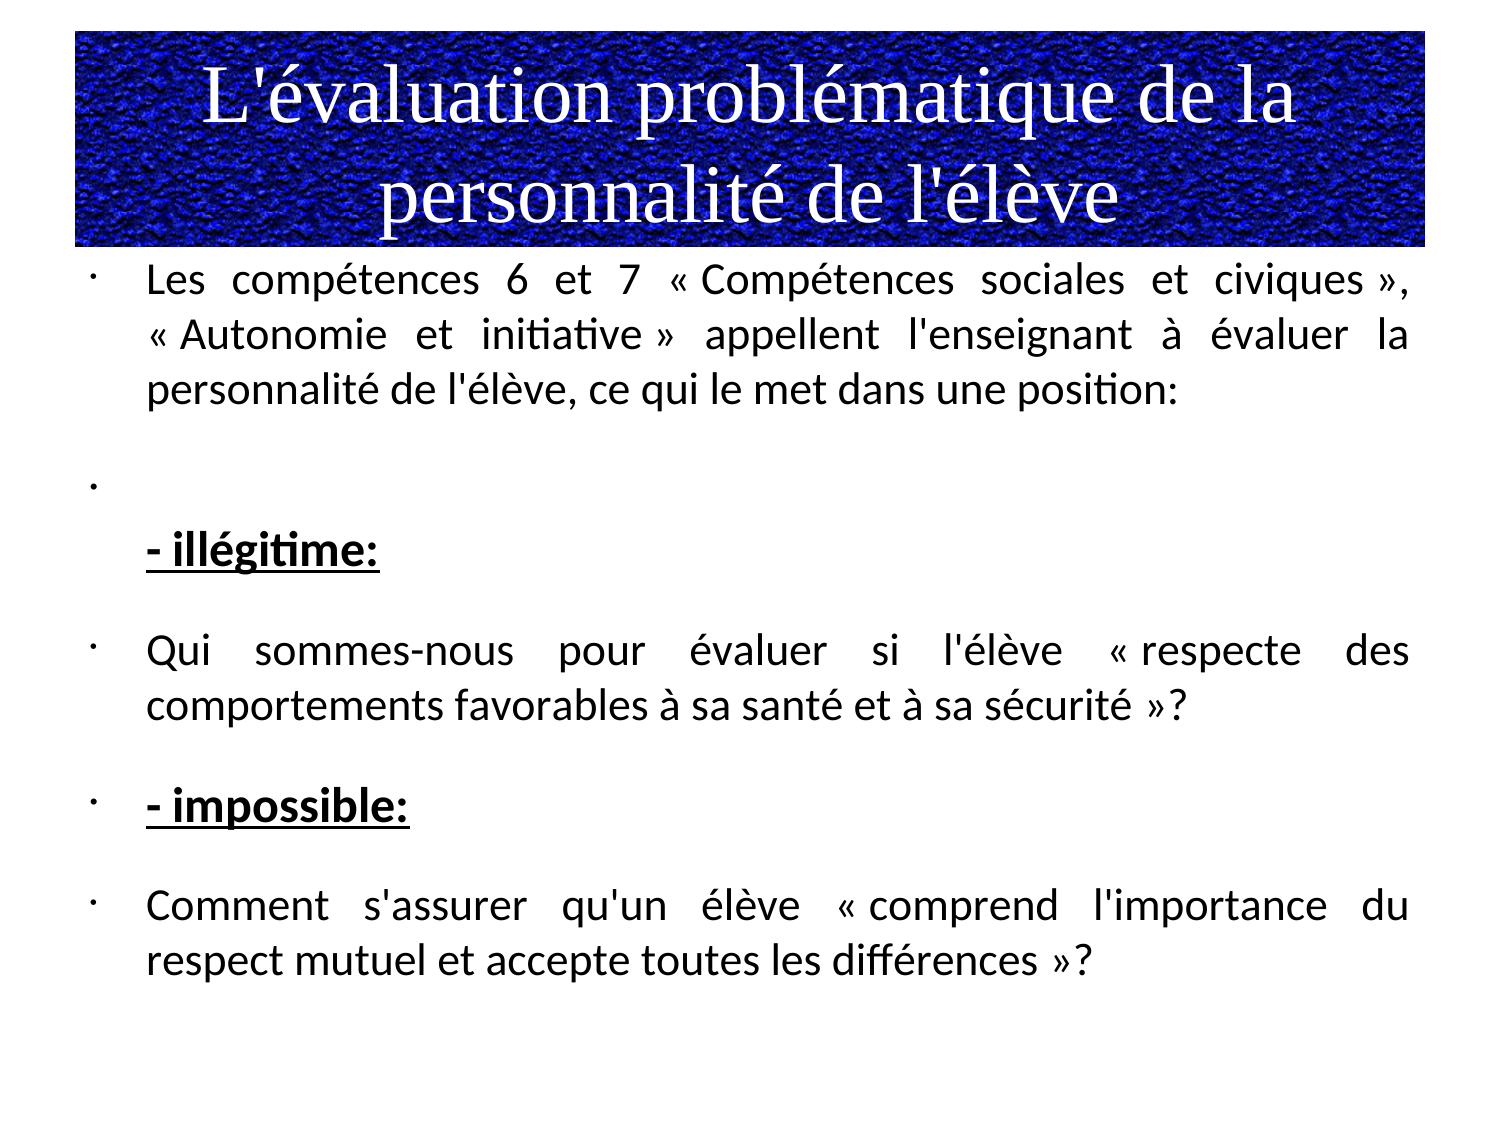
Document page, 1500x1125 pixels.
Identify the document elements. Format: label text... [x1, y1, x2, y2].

title L'évaluation problématique de la personnalité de l'élève [75, 31, 1425, 241]
list Les compétences 6 et 7 « Compétences sociales et civiques », « Autonomie et initiative » appellent l'enseignant à évaluer la personnalité de l'élève, ce qui le met dans une position: - illégitime: Qui sommes-nous pour évaluer si l'élève « respecte des comportements favorables à sa santé et à sa sécurité »? - impossible: Comment s'assurer qu'un élève « comprend l'importance du respect mutuel et accepte toutes les différences »? [75, 241, 1425, 1099]
